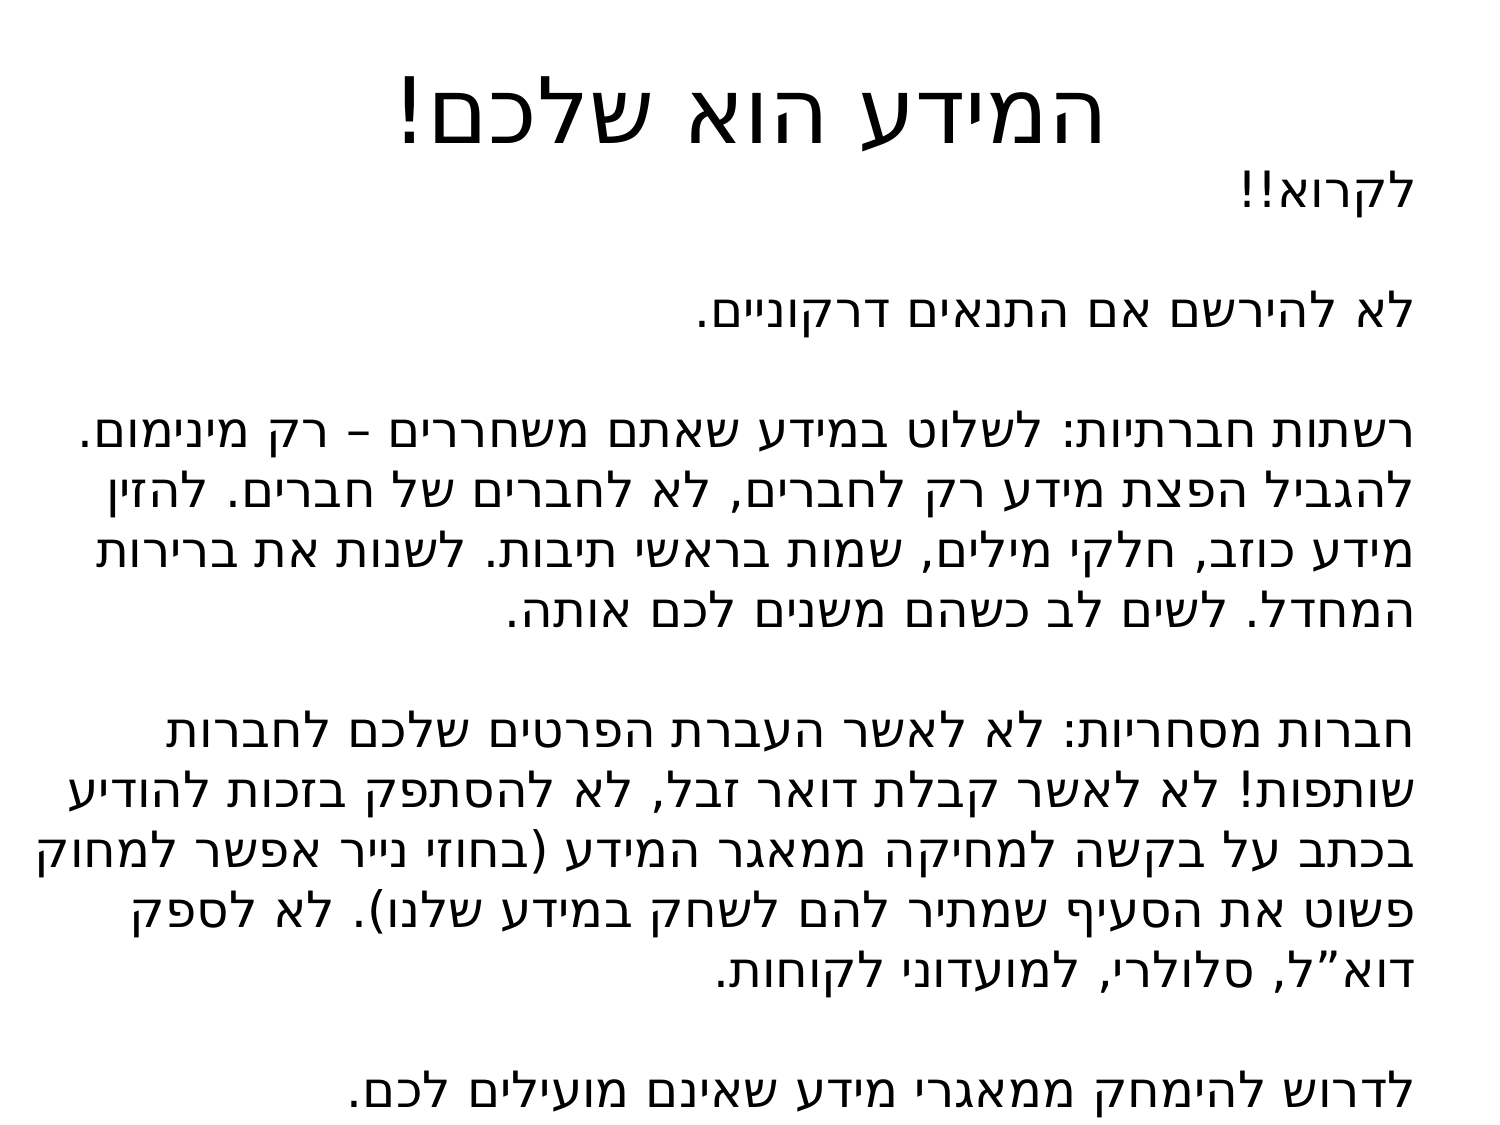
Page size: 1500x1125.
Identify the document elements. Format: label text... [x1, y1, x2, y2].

text_box לקרוא!! לא להירשם אם התנאים דרקוניים. רשתות חברתיות: לשלוט במידע שאתם משחררים – רק מינימום. להגביל הפצת מידע רק לחברים, לא לחברים של חברים. להזין מידע כוזב, חלקי מילים, שמות בראשי תיבות. לשנות את ברירות המחדל. לשים לב כשהם משנים לכם אותה. חברות מסחריות: לא לאשר העברת הפרטים שלכם לחברות שותפות! לא לאשר קבלת דואר זבל, לא להסתפק בזכות להודיע בכתב על בקשה למחיקה ממאגר המידע (בחוזי נייר אפשר למחוק פשוט את הסעיף שמתיר להם לשחק במידע שלנו). לא לספק דוא”ל, סלולרי, למועדוני לקוחות. לדרוש להימחק ממאגרי מידע שאינם מועילים לכם. [0, 149, 1432, 1125]
text_box המידע הוא שלכם! [75, 45, 1425, 233]
